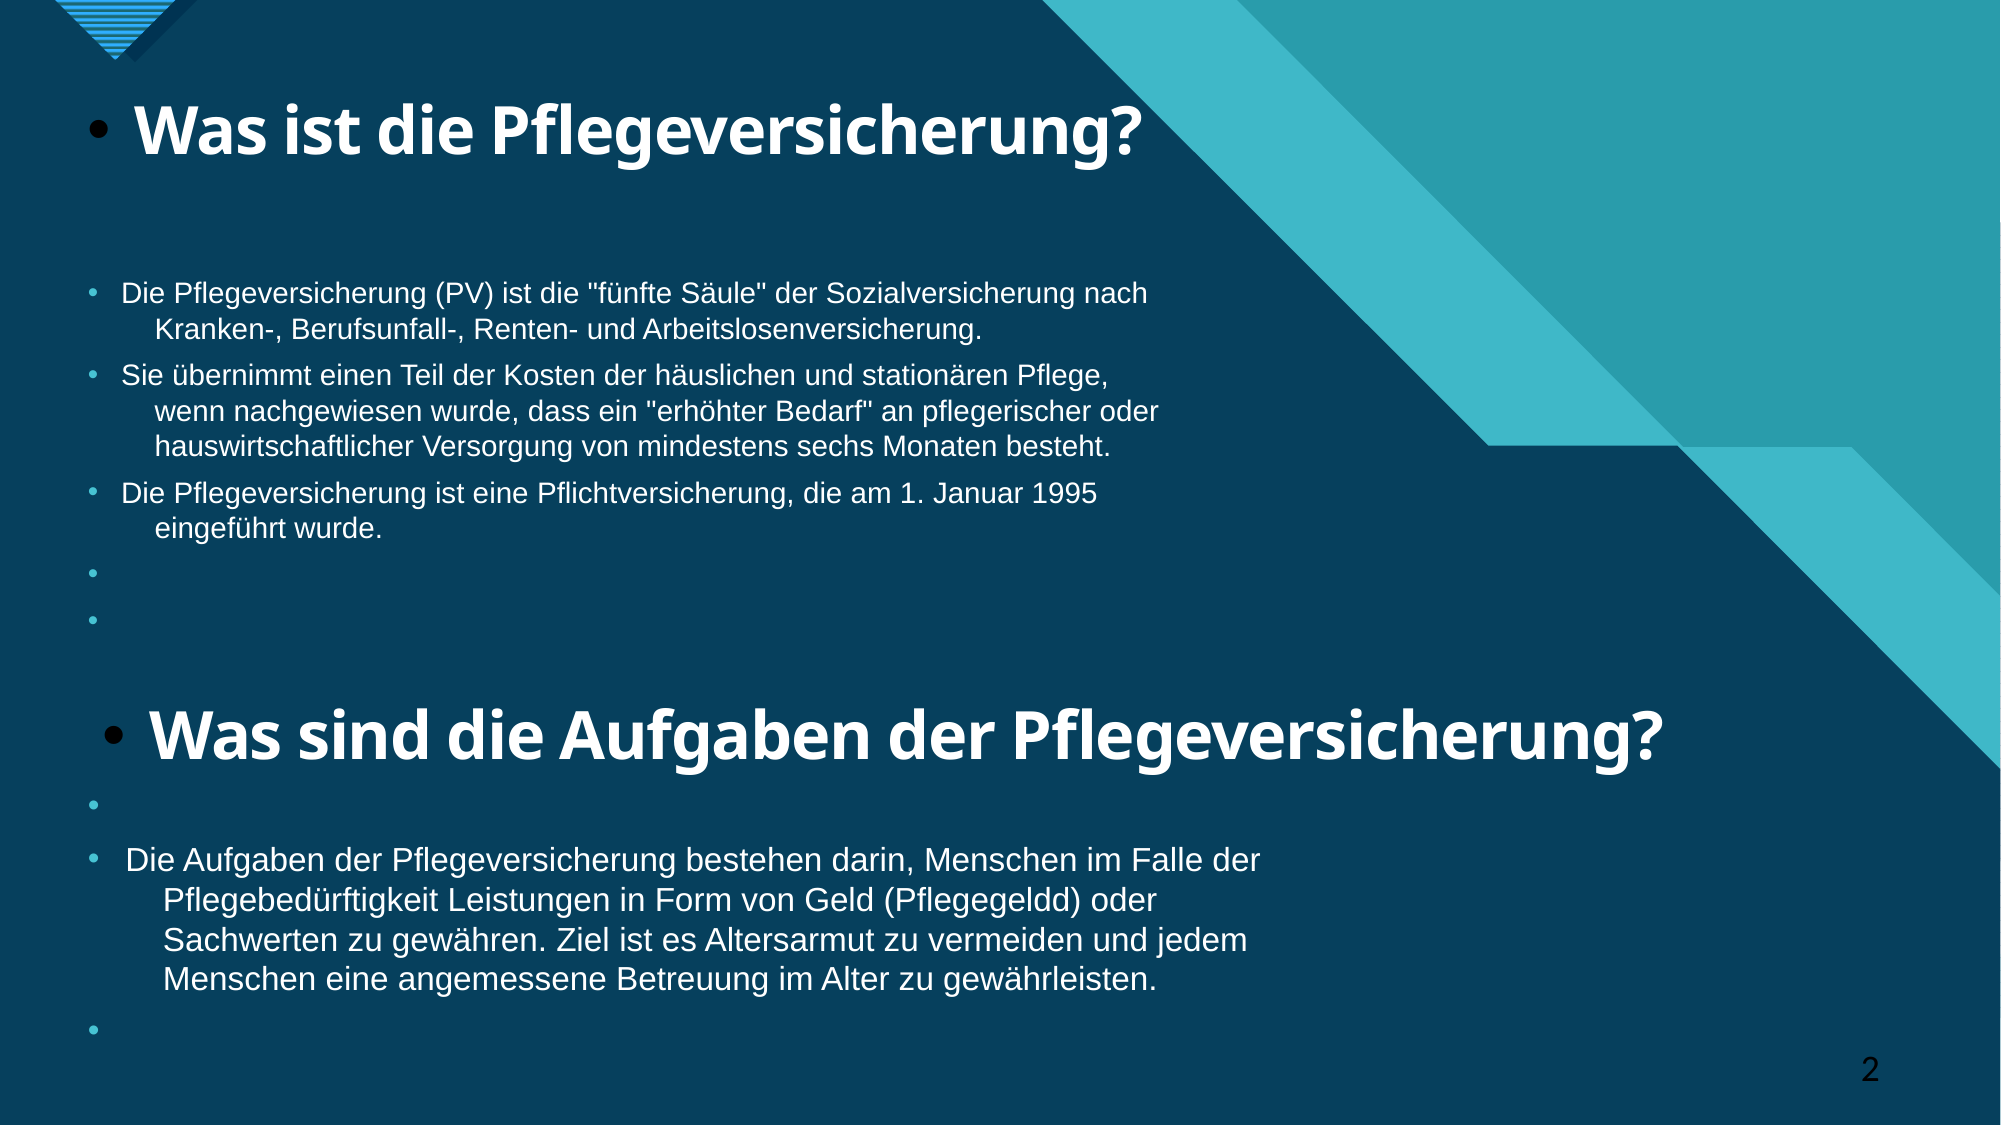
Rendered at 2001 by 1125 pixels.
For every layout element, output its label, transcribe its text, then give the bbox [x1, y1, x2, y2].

list Die Pflegeversicherung (PV) ist die "fünfte Säule" der Sozialversicherung nach Kranken-, Berufsunfall-, Renten- und Arbeitslosenversicherung. Sie übernimmt einen Teil der Kosten der häuslichen und stationären Pflege, wenn nachgewiesen wurde, dass ein "erhöhter Bedarf" an pflegerischer oder hauswirtschaftlicher Versorgung von mindestens sechs Monaten besteht. Die Pflegeversicherung ist eine Pflichtversicherung, die am 1. Januar 1995 eingeführt wurde. [72, 266, 1279, 637]
title Was ist die Pflegeversicherung? [72, 89, 1913, 177]
text_box Was sind die Aufgaben der Pflegeversicherung? [87, 694, 1928, 783]
text_box 2 [1845, 1035, 1913, 1096]
text_box Die Aufgaben der Pflegeversicherung bestehen darin, Menschen im Falle der Pflegebedürftigkeit Leistungen in Form von Geld (Pflegegeldd) oder Sachwerten zu gewähren. Ziel ist es Altersarmut zu vermeiden und jedem Menschen eine angemessene Betreuung im Alter zu gewährleisten. [72, 777, 1279, 1125]
